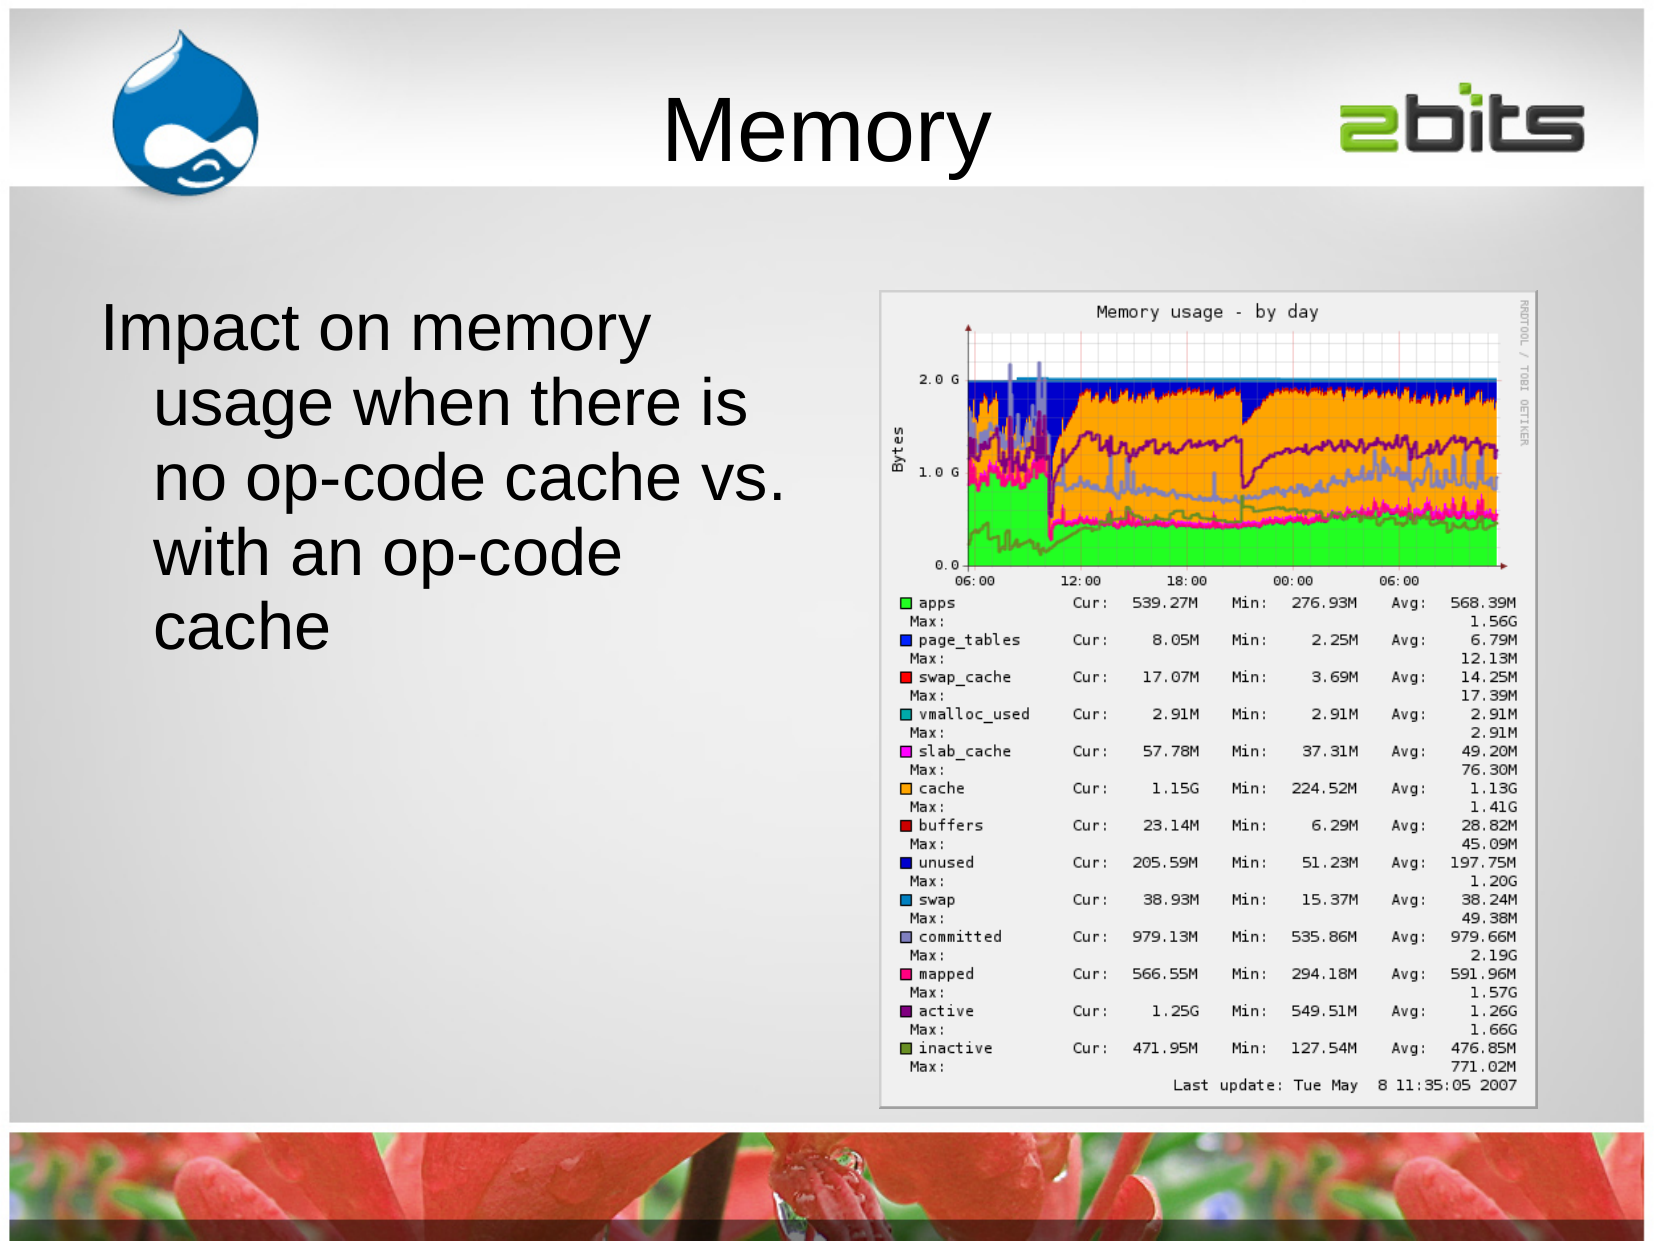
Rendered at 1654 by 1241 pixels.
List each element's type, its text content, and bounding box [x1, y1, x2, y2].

title Memory [82, 25, 1571, 233]
picture [0, 0, 1654, 1241]
list Impact on memory usage when there is no op-code cache vs. with an op-code cache [82, 290, 809, 1109]
